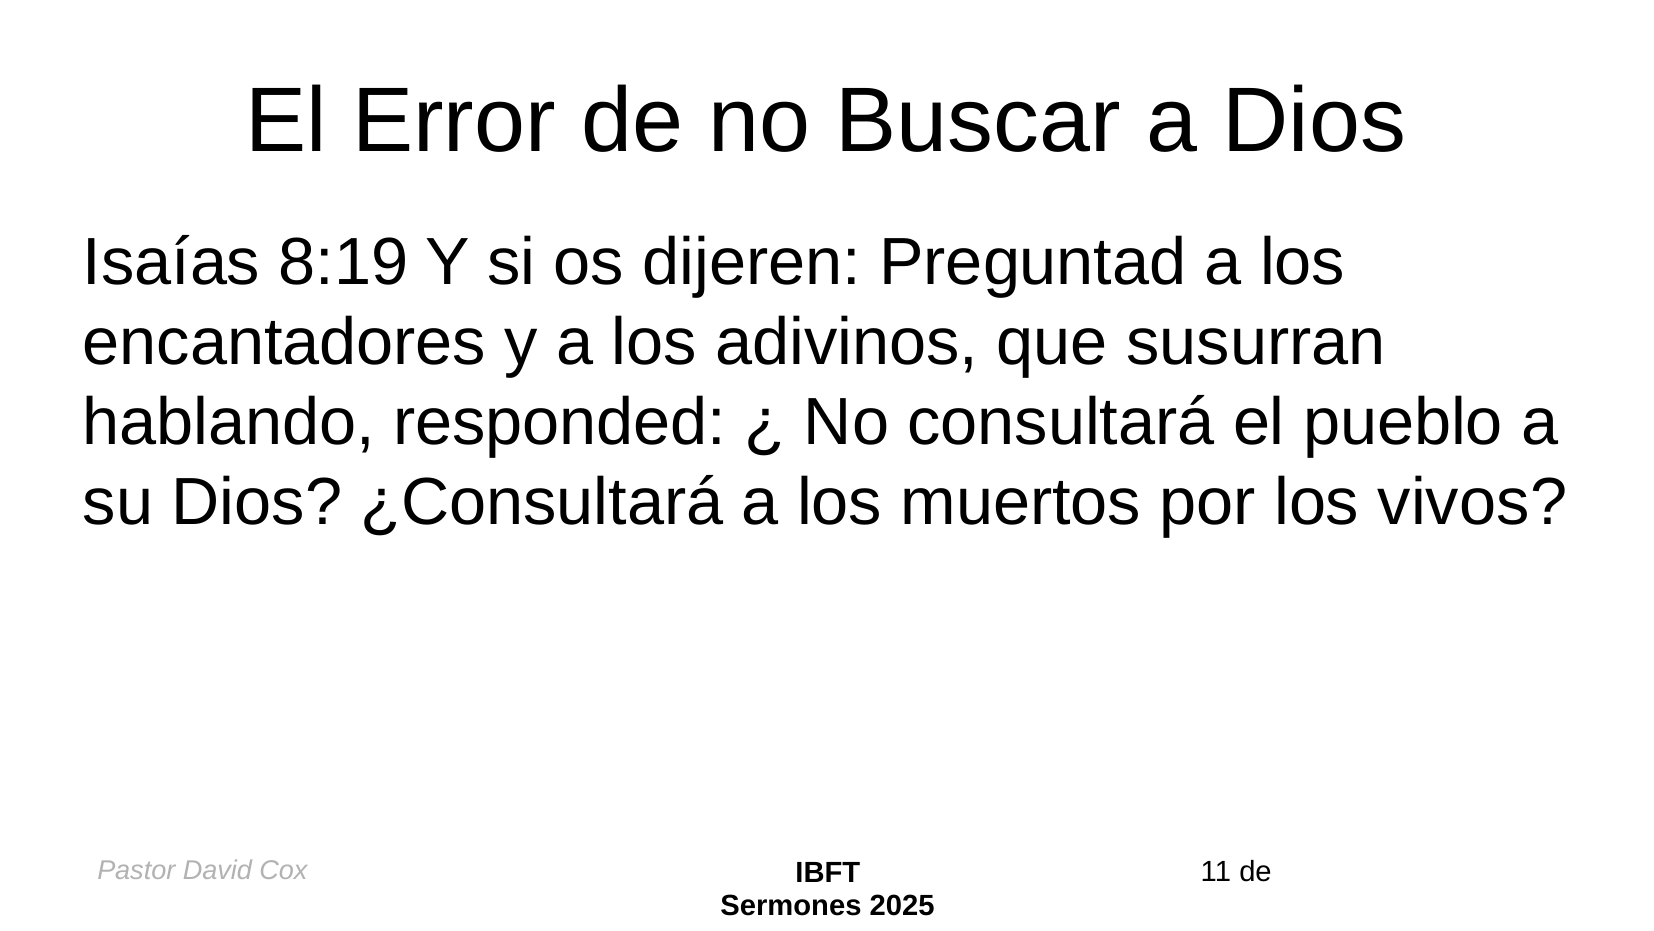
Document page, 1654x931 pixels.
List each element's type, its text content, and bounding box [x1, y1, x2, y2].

list Isaías 8:19 Y si os dijeren: Preguntad a los encantadores y a los adivinos, que susurran hablando, responded: ¿ No consultará el pueblo a su Dios? ¿Consultará a los muertos por los vivos? [82, 217, 1571, 758]
title El Error de no Buscar a Dios [82, 37, 1571, 193]
